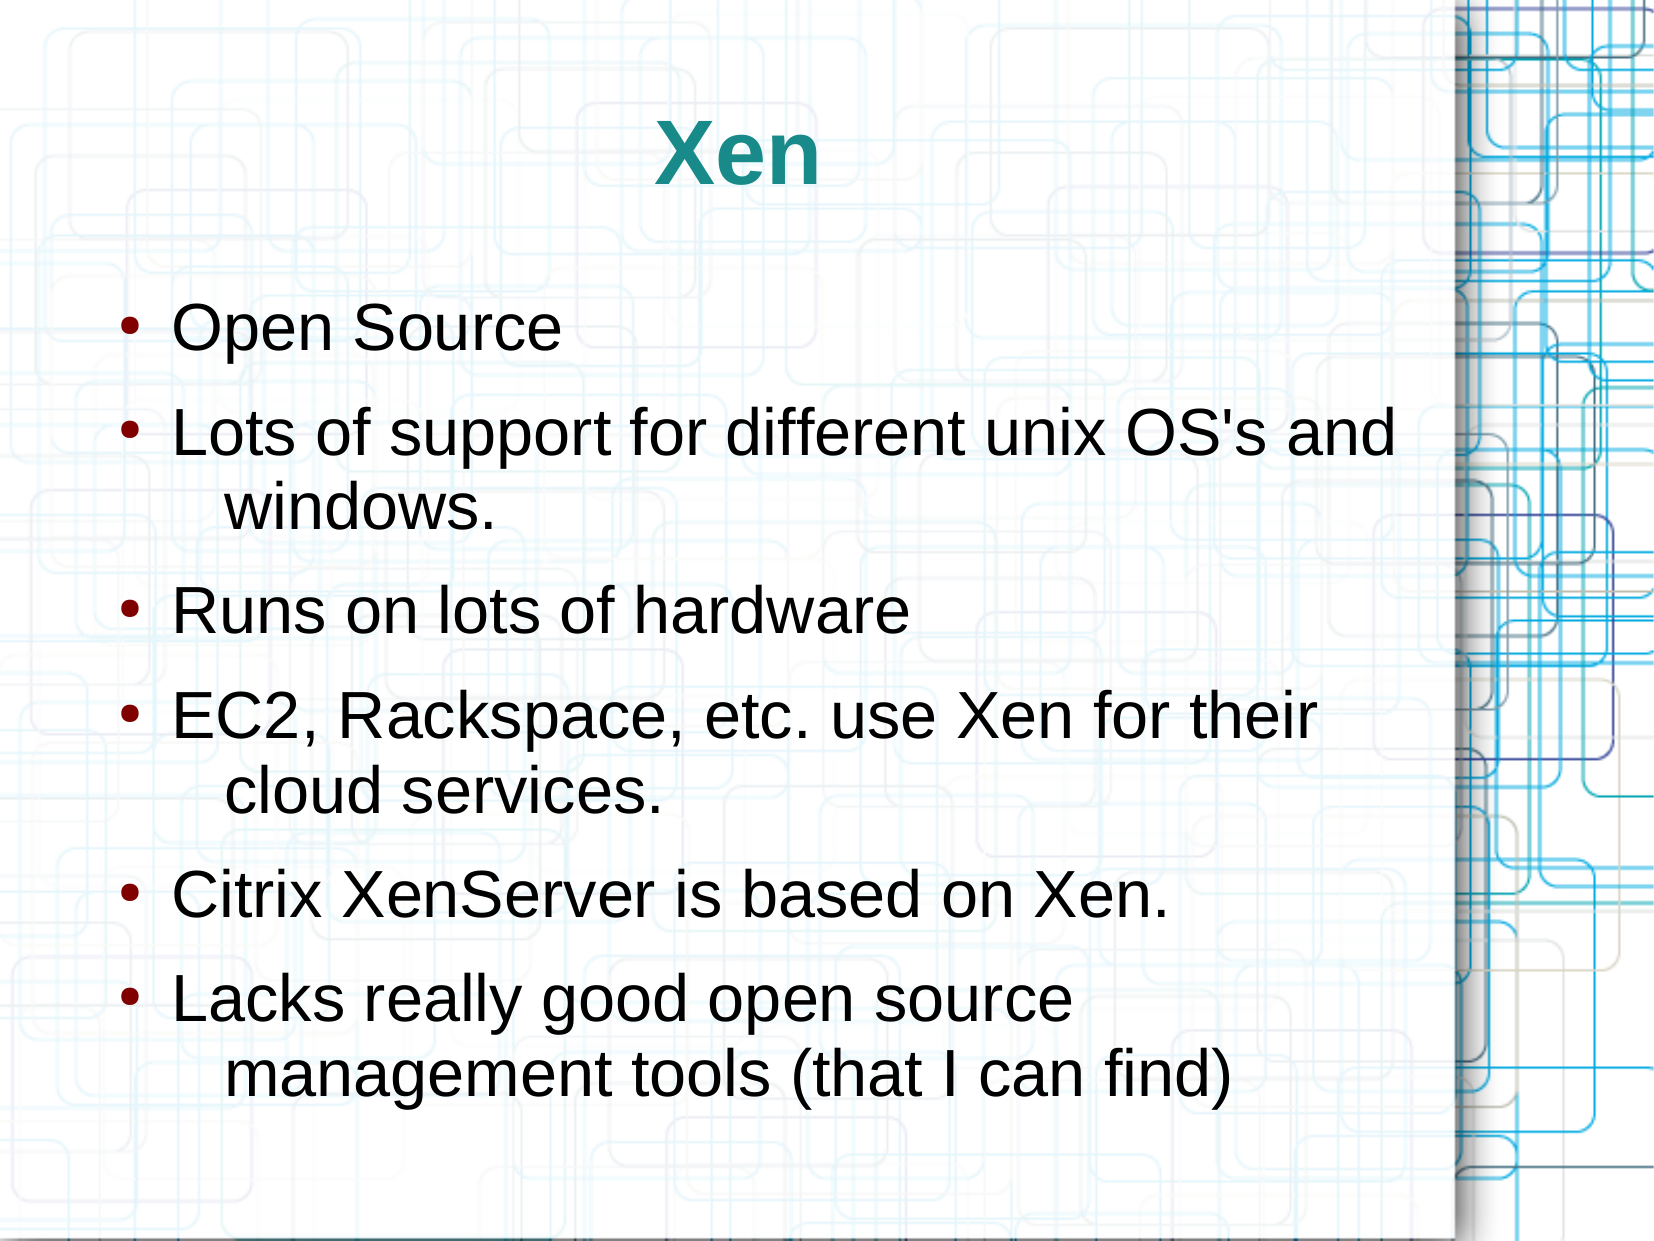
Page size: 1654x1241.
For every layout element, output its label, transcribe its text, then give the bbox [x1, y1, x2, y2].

list Open Source Lots of support for different unix OS's and windows. Runs on lots of hardware EC2, Rackspace, etc. use Xen for their cloud services. Citrix XenServer is based on Xen. Lacks really good open source management tools (that I can find) [82, 290, 1418, 1111]
picture [0, 0, 1654, 1241]
title Xen [59, 49, 1418, 257]
